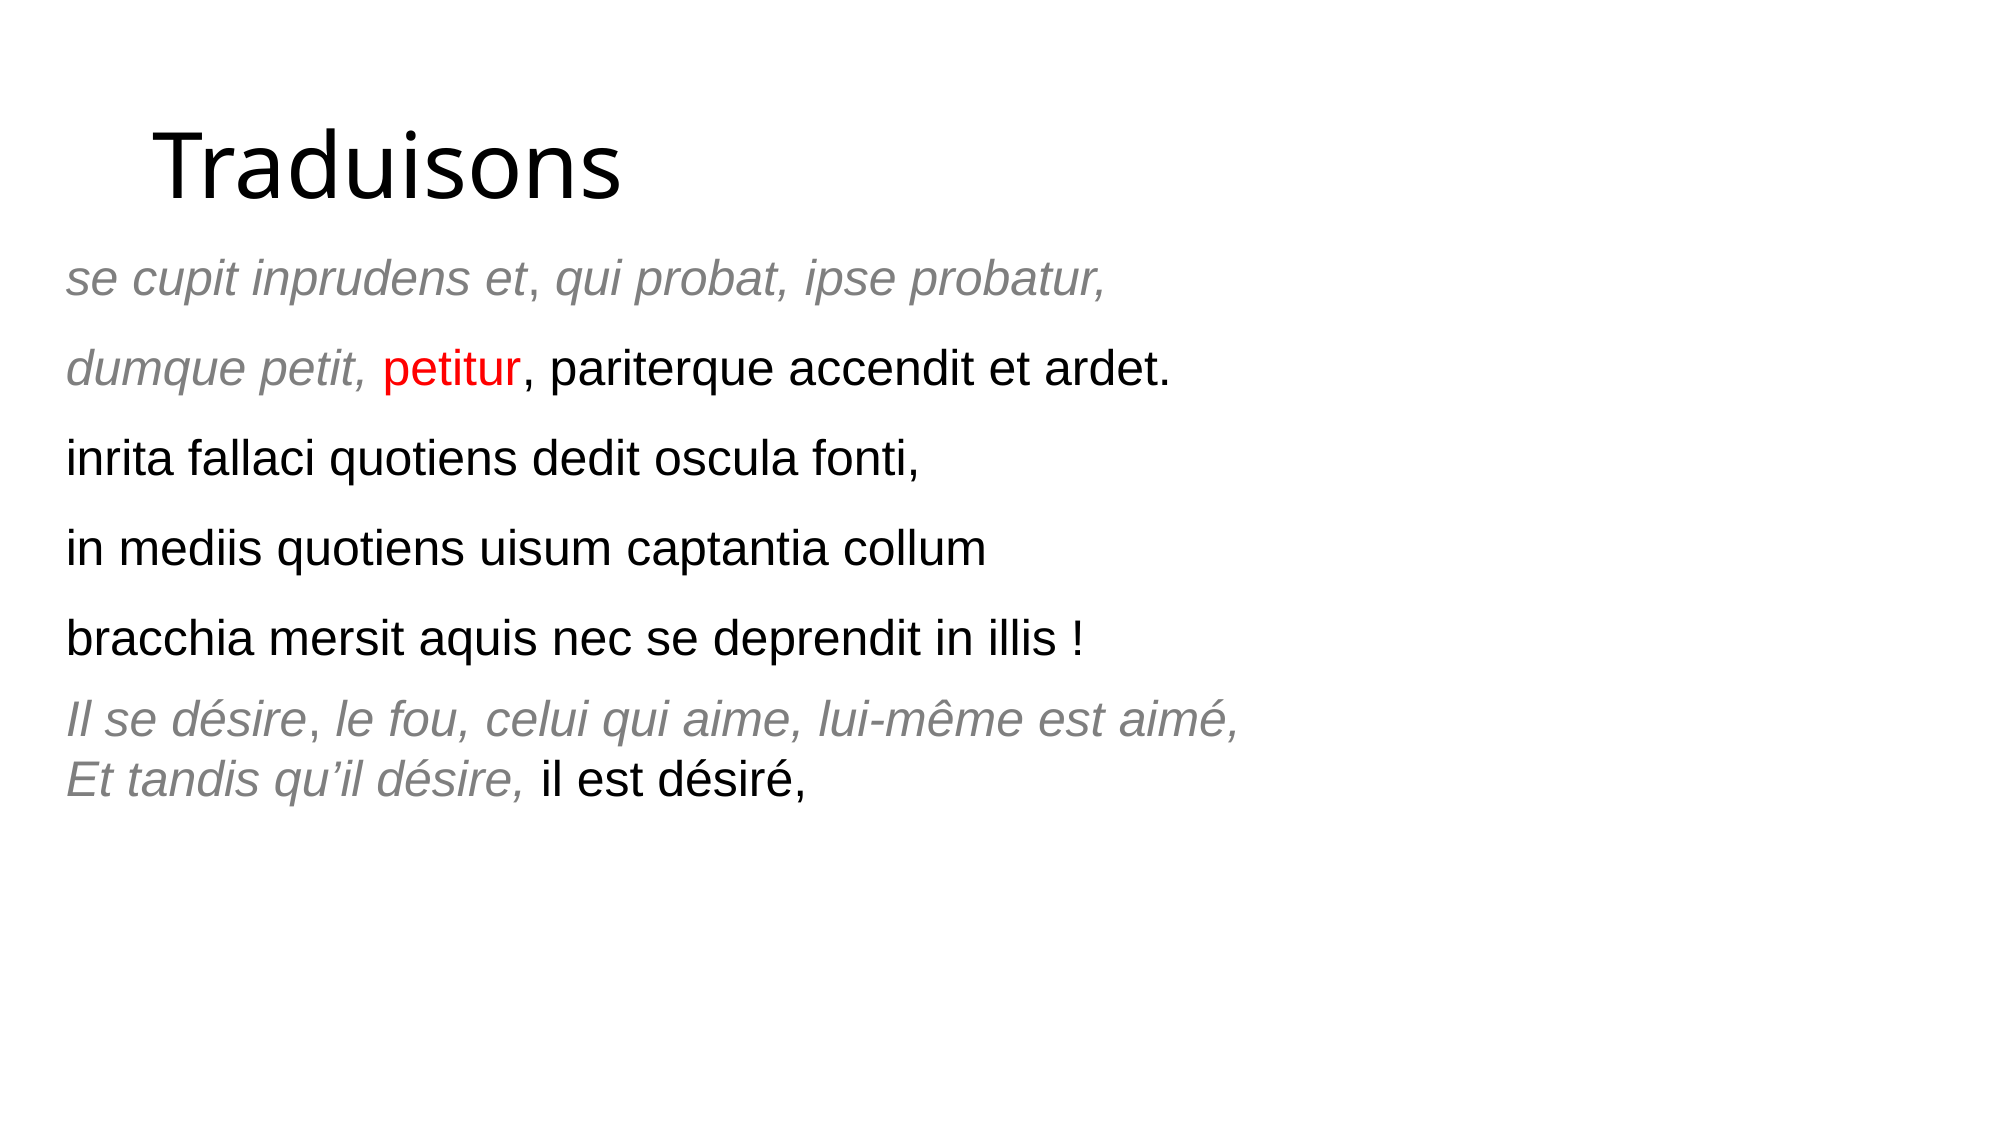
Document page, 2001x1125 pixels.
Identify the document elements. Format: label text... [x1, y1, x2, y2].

list se cupit inprudens et, qui probat, ipse probatur, dumque petit, petitur, pariterque accendit et ardet. inrita fallaci quotiens dedit oscula fonti, in mediis quotiens uisum captantia collum bracchia mersit aquis nec se deprendit in illis ! Il se désire, le fou, celui qui aime, lui-même est aimé, Et tandis qu’il désire, il est désiré, [50, 207, 2000, 1083]
title Traduisons [137, 59, 1863, 207]
